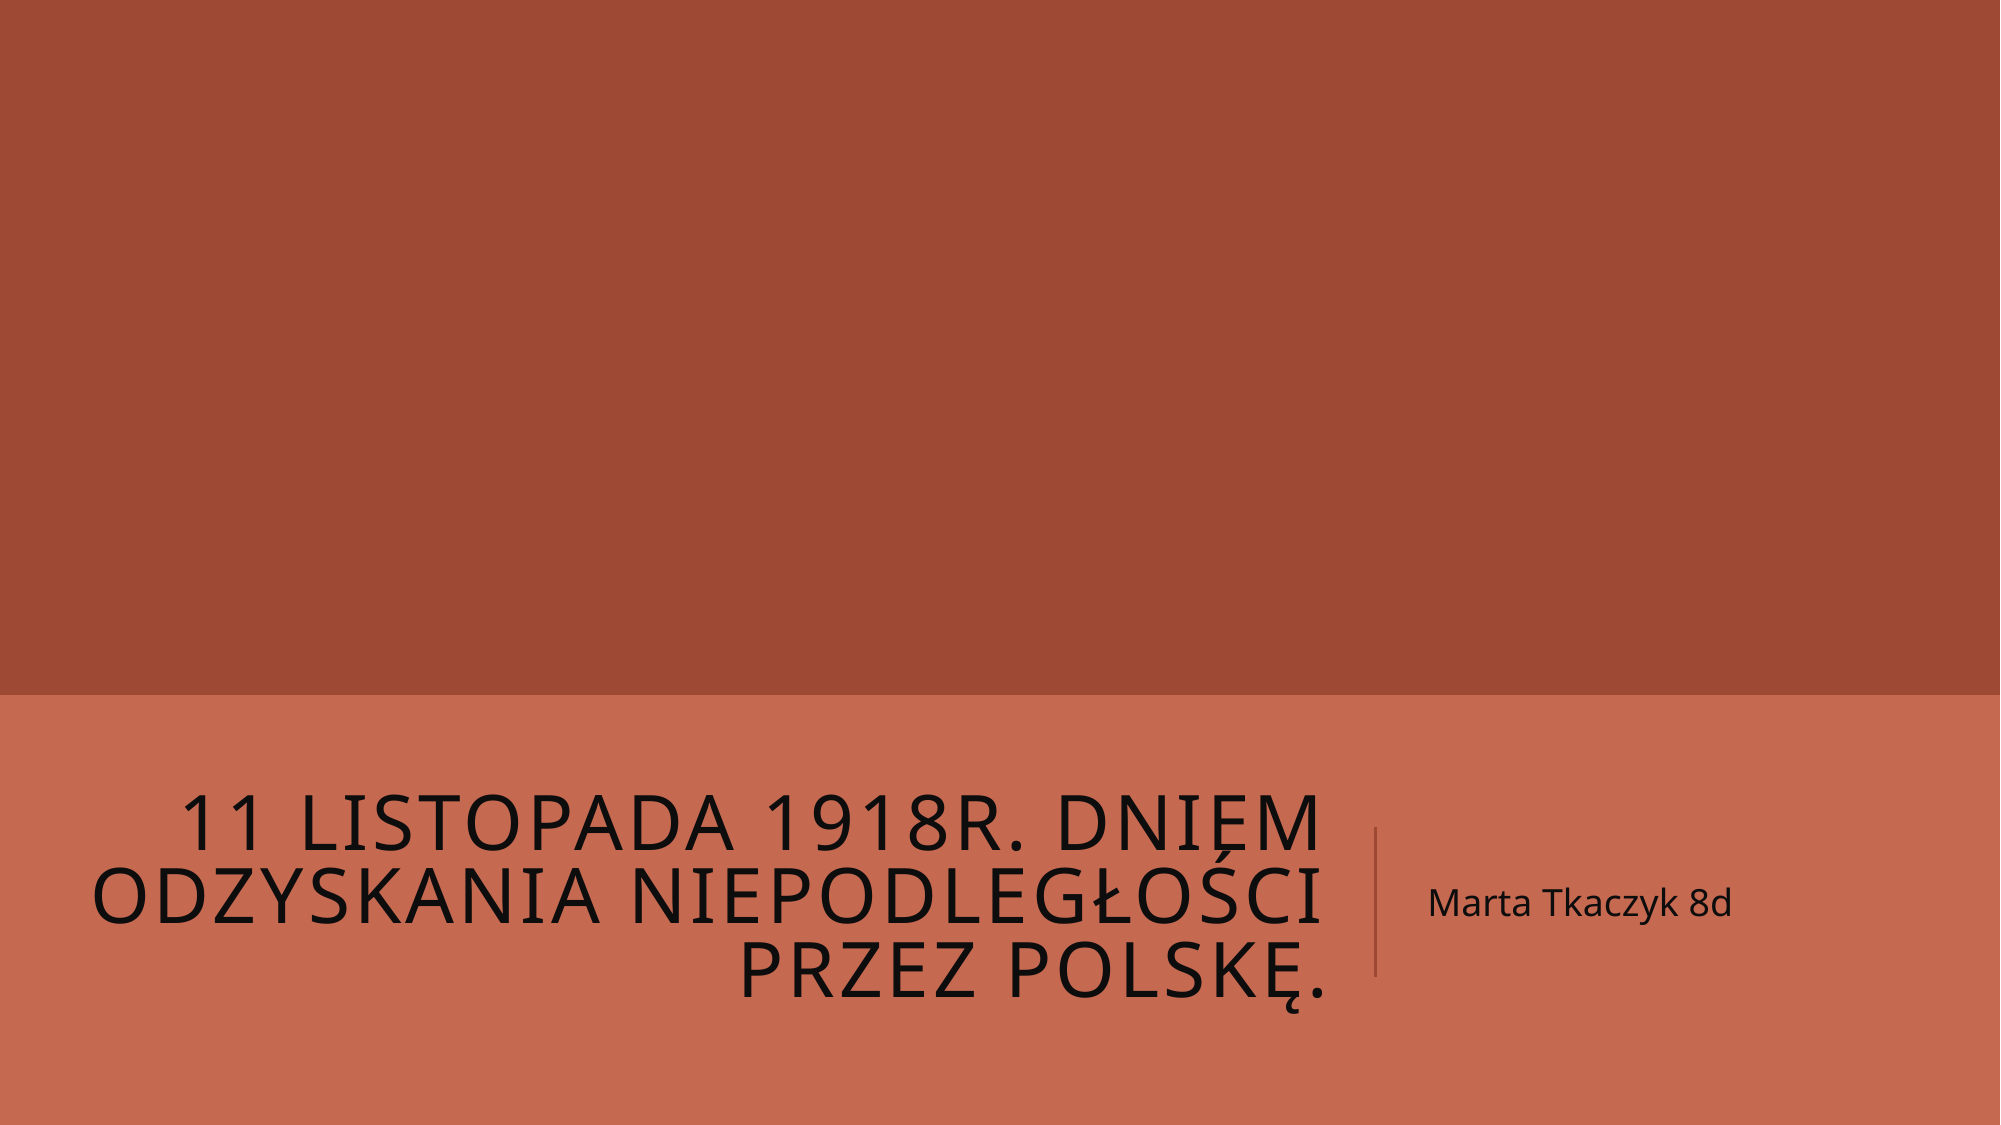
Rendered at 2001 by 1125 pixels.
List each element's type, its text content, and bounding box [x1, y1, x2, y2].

subtitle Marta Tkaczyk 8d [1412, 750, 1938, 1054]
title 11 listopada 1918r. Dniem odzyskania niepodległości przez Polskę. [75, 750, 1351, 1054]
text_box [0, 0, 2000, 1125]
